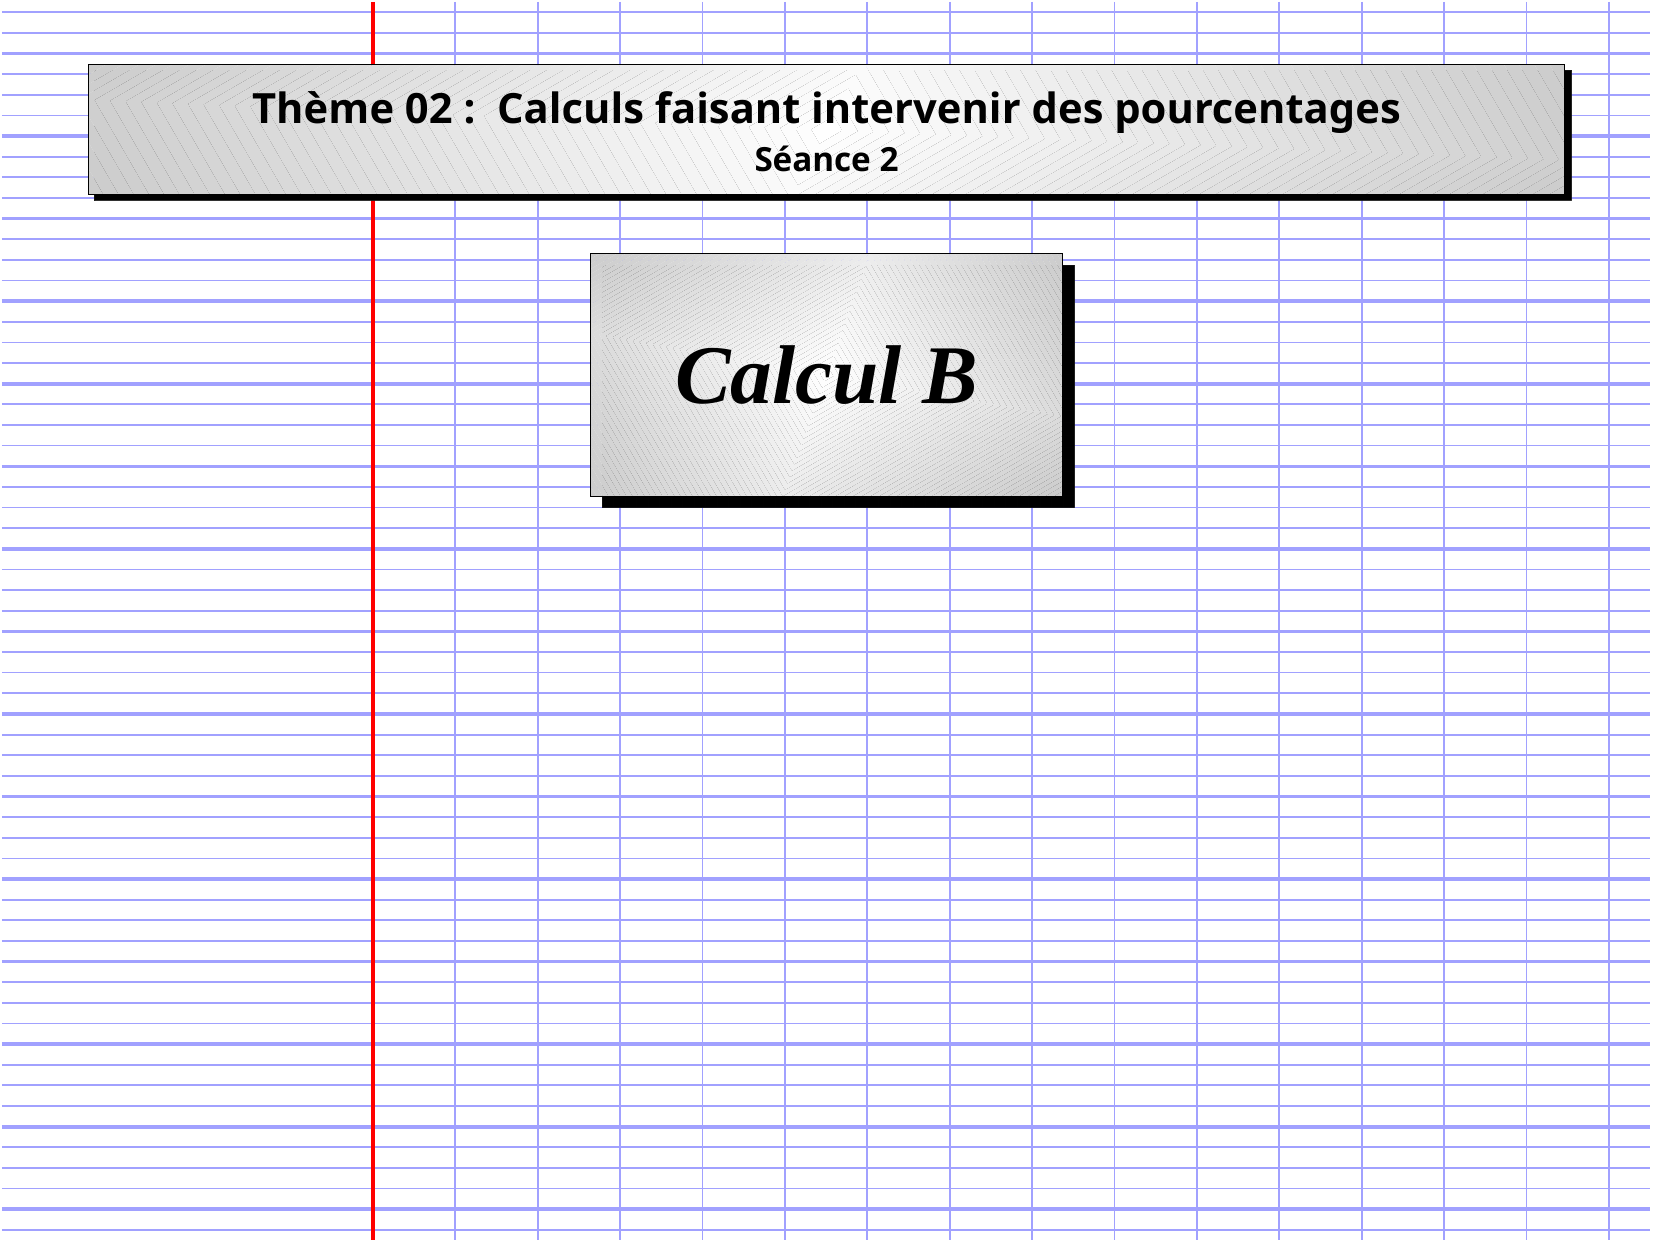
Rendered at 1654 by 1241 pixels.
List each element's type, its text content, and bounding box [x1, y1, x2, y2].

picture [0, 0, 1654, 1241]
text_box Calcul B [590, 253, 1063, 497]
text_box Thème 02 : Calculs faisant intervenir des pourcentages Séance 2 [88, 64, 1565, 195]
